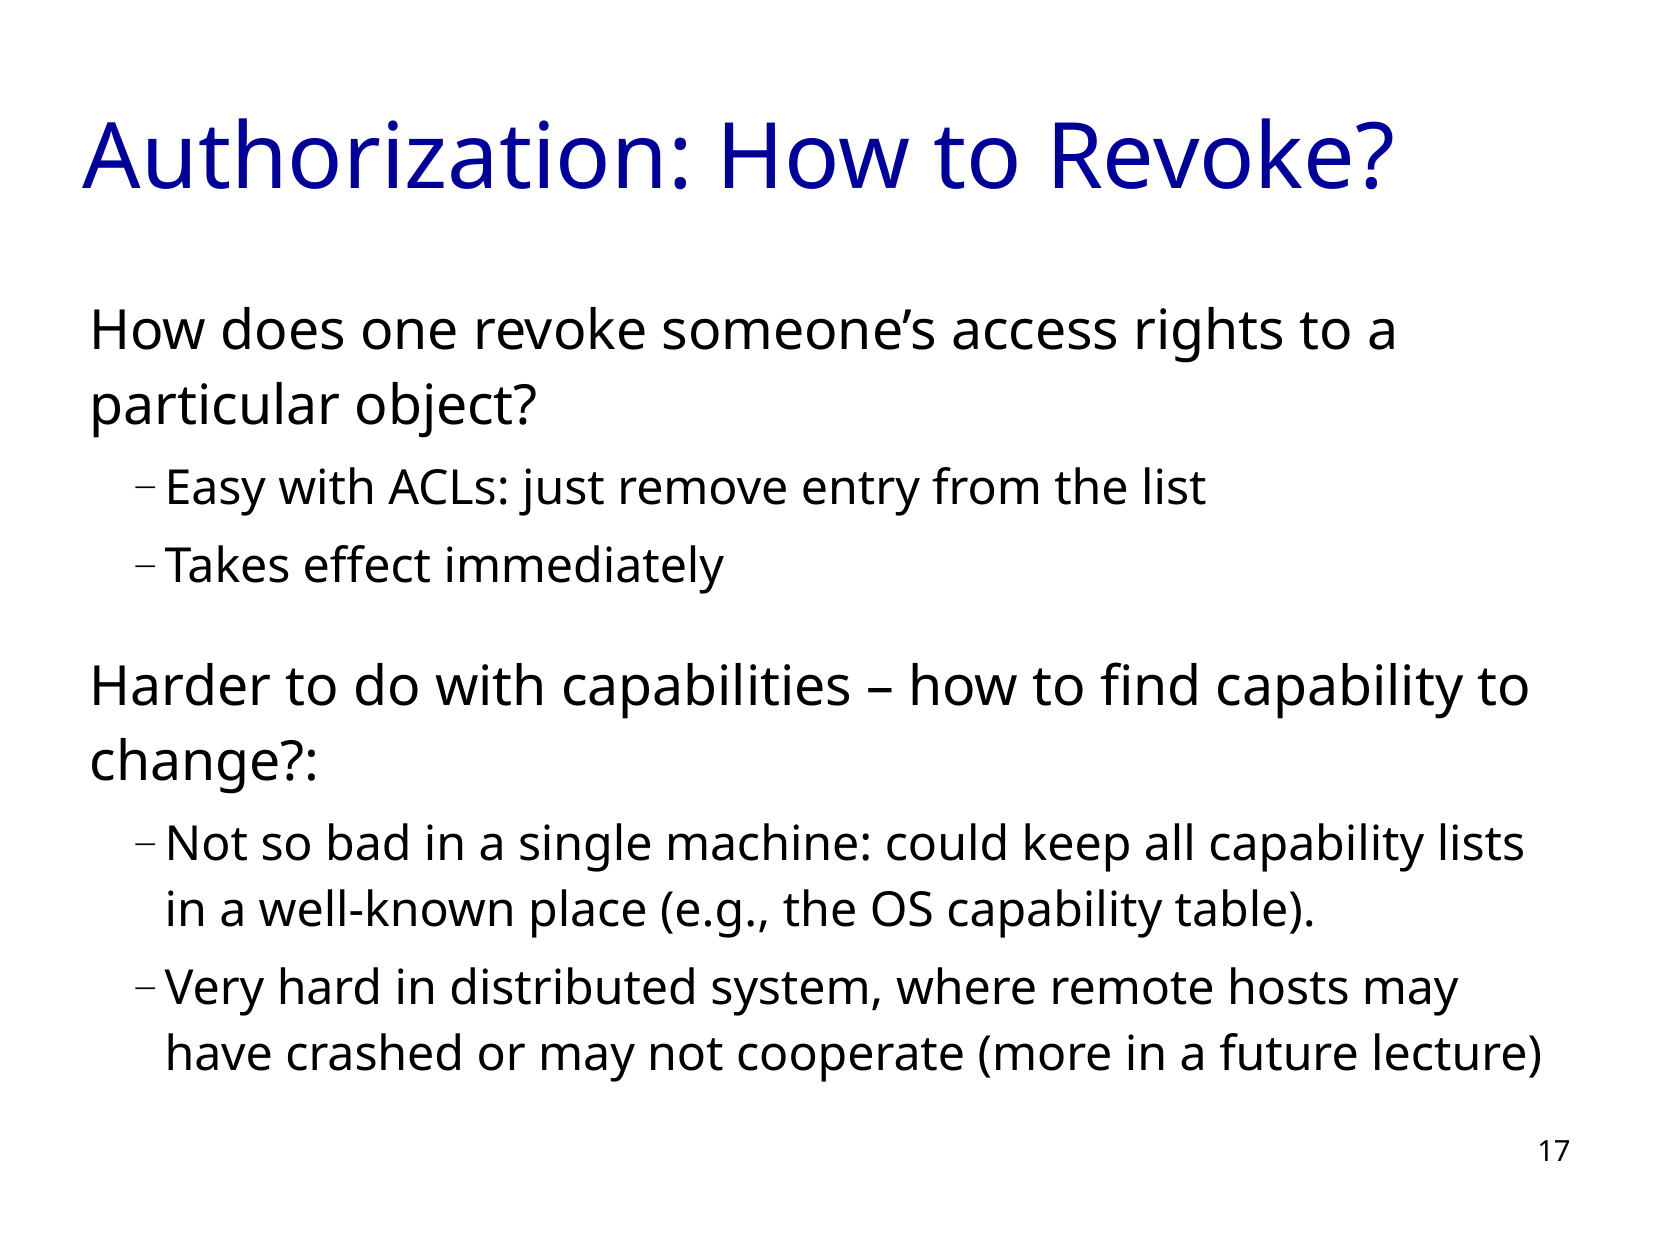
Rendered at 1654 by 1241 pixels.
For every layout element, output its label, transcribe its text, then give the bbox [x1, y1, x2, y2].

list How does one revoke someone’s access rights to a particular object? Easy with ACLs: just remove entry from the list Takes effect immediately Harder to do with capabilities – how to find capability to change?: Not so bad in a single machine: could keep all capability lists in a well-known place (e.g., the OS capability table). Very hard in distributed system, where remote hosts may have crashed or may not cooperate (more in a future lecture) [60, 290, 1571, 1096]
title Authorization: How to Revoke? [82, 49, 1571, 257]
